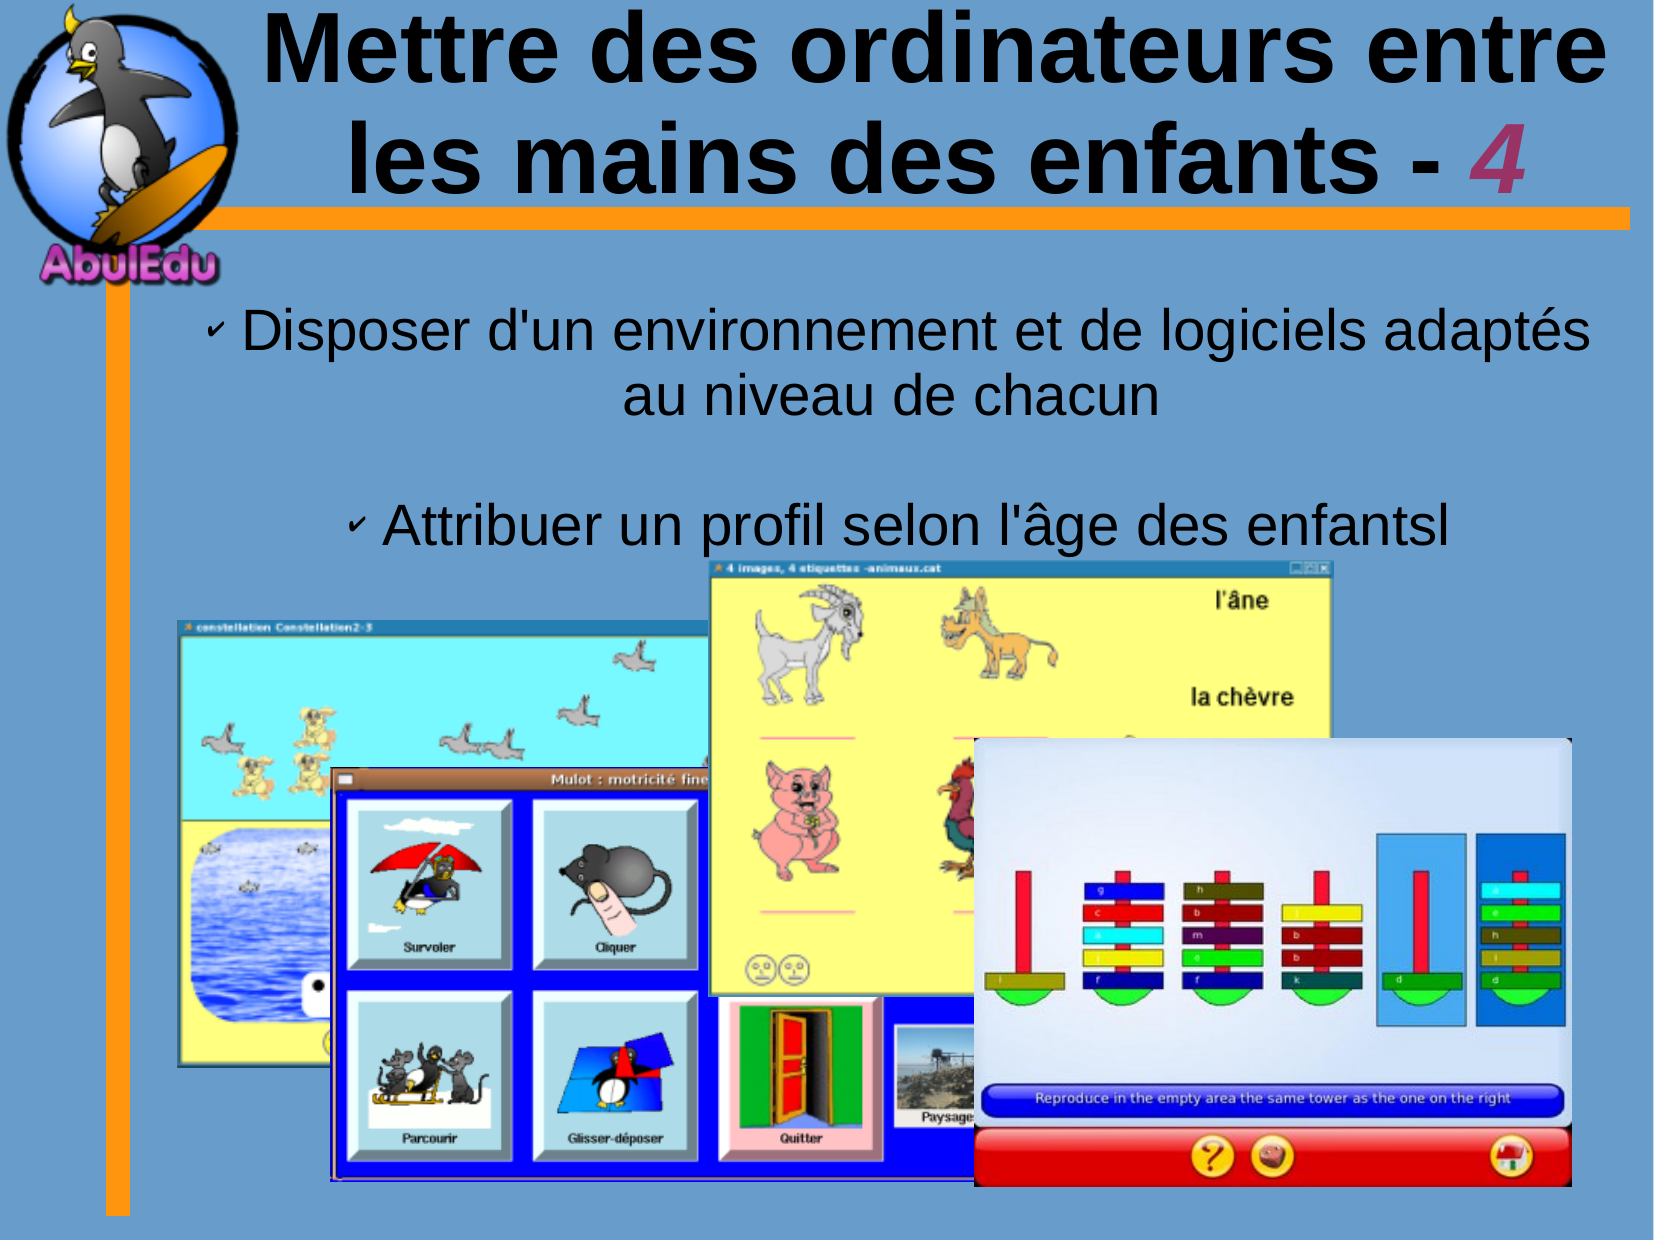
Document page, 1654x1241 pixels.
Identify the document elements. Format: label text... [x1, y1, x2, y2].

picture [0, 0, 248, 292]
subtitle Disposer d'un environnement et de logiciels adaptés au niveau de chacun Attribuer un profil selon l'âge des enfantsl [177, 295, 1625, 562]
title Mettre des ordinateurs entre les mains des enfants - 4 [248, 0, 1636, 216]
picture [177, 560, 1572, 1187]
